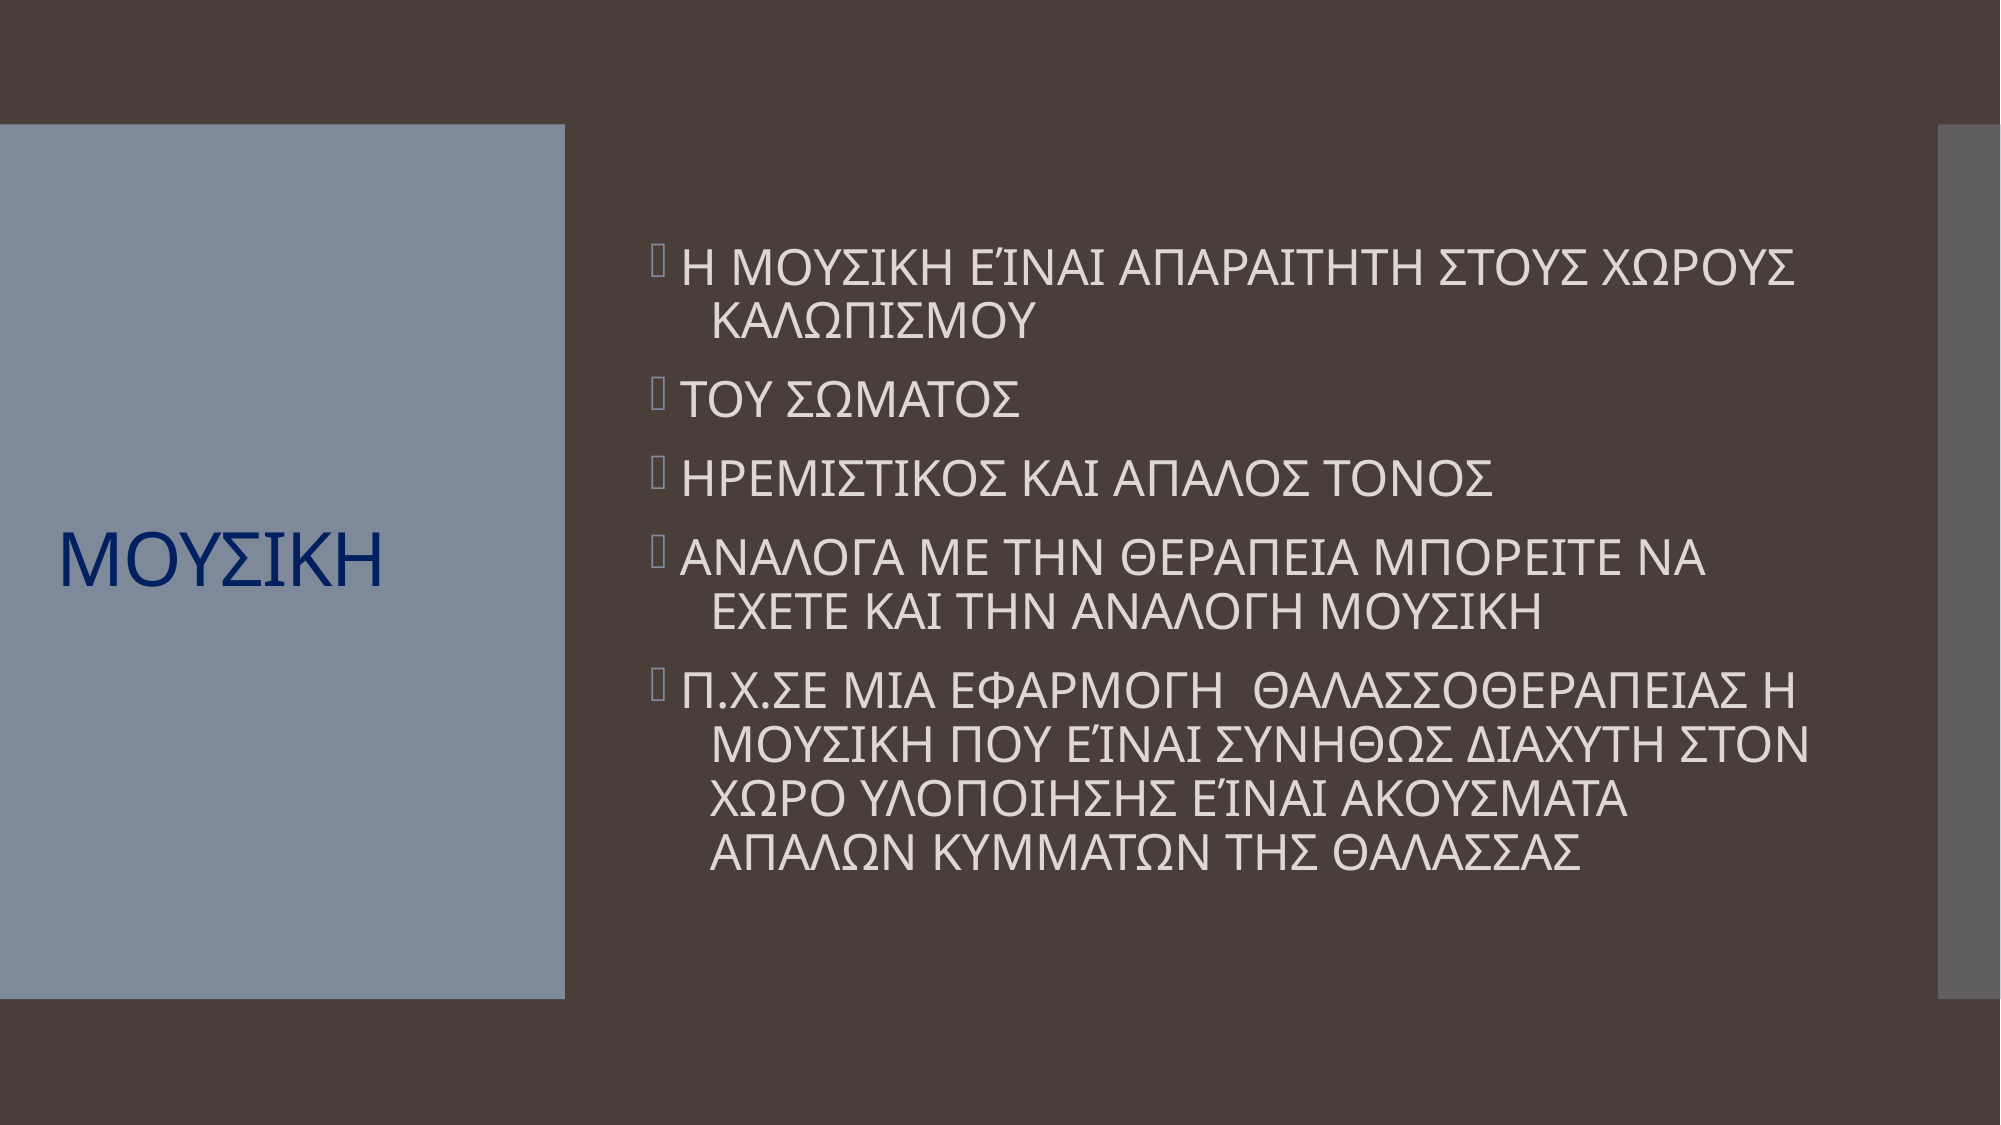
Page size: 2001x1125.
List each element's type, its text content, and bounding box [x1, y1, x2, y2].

list Η ΜΟΥΣΙΚΗ ΕΊΝΑΙ ΑΠΑΡΑΙΤΗΤΗ ΣΤΟΥΣ ΧΩΡΟΥΣ ΚΑΛΩΠΙΣΜΟΥ ΤΟΥ ΣΩΜΑΤΟΣ ΗΡΕΜΙΣΤΙΚΟΣ ΚΑΙ ΑΠΑΛΟΣ ΤΟΝΟΣ ΑΝΑΛΟΓΑ ΜΕ ΤΗΝ ΘΕΡΑΠΕΙΑ ΜΠΟΡΕΙΤΕ ΝΑ ΕΧΕΤΕ ΚΑΙ ΤΗΝ ΑΝΑΛΟΓΗ ΜΟΥΣΙΚΗ Π.Χ.ΣΕ ΜΙΑ ΕΦΑΡΜΟΓΗ ΘΑΛΑΣΣΟΘΕΡΑΠΕΙΑΣ Η ΜΟΥΣΙΚΗ ΠΟΥ ΕΊΝΑΙ ΣΥΝΗΘΩΣ ΔΙΑΧΥΤΗ ΣΤΟΝ ΧΩΡΟ ΥΛΟΠΟΙΗΣΗΣ ΕΊΝΑΙ ΑΚΟΥΣΜΑΤΑ ΑΠΑΛΩΝ ΚΥΜΜΑΤΩΝ ΤΗΣ ΘΑΛΑΣΣΑΣ [634, 141, 1835, 982]
title ΜΟΥΣΙΚΗ [41, 184, 526, 940]
